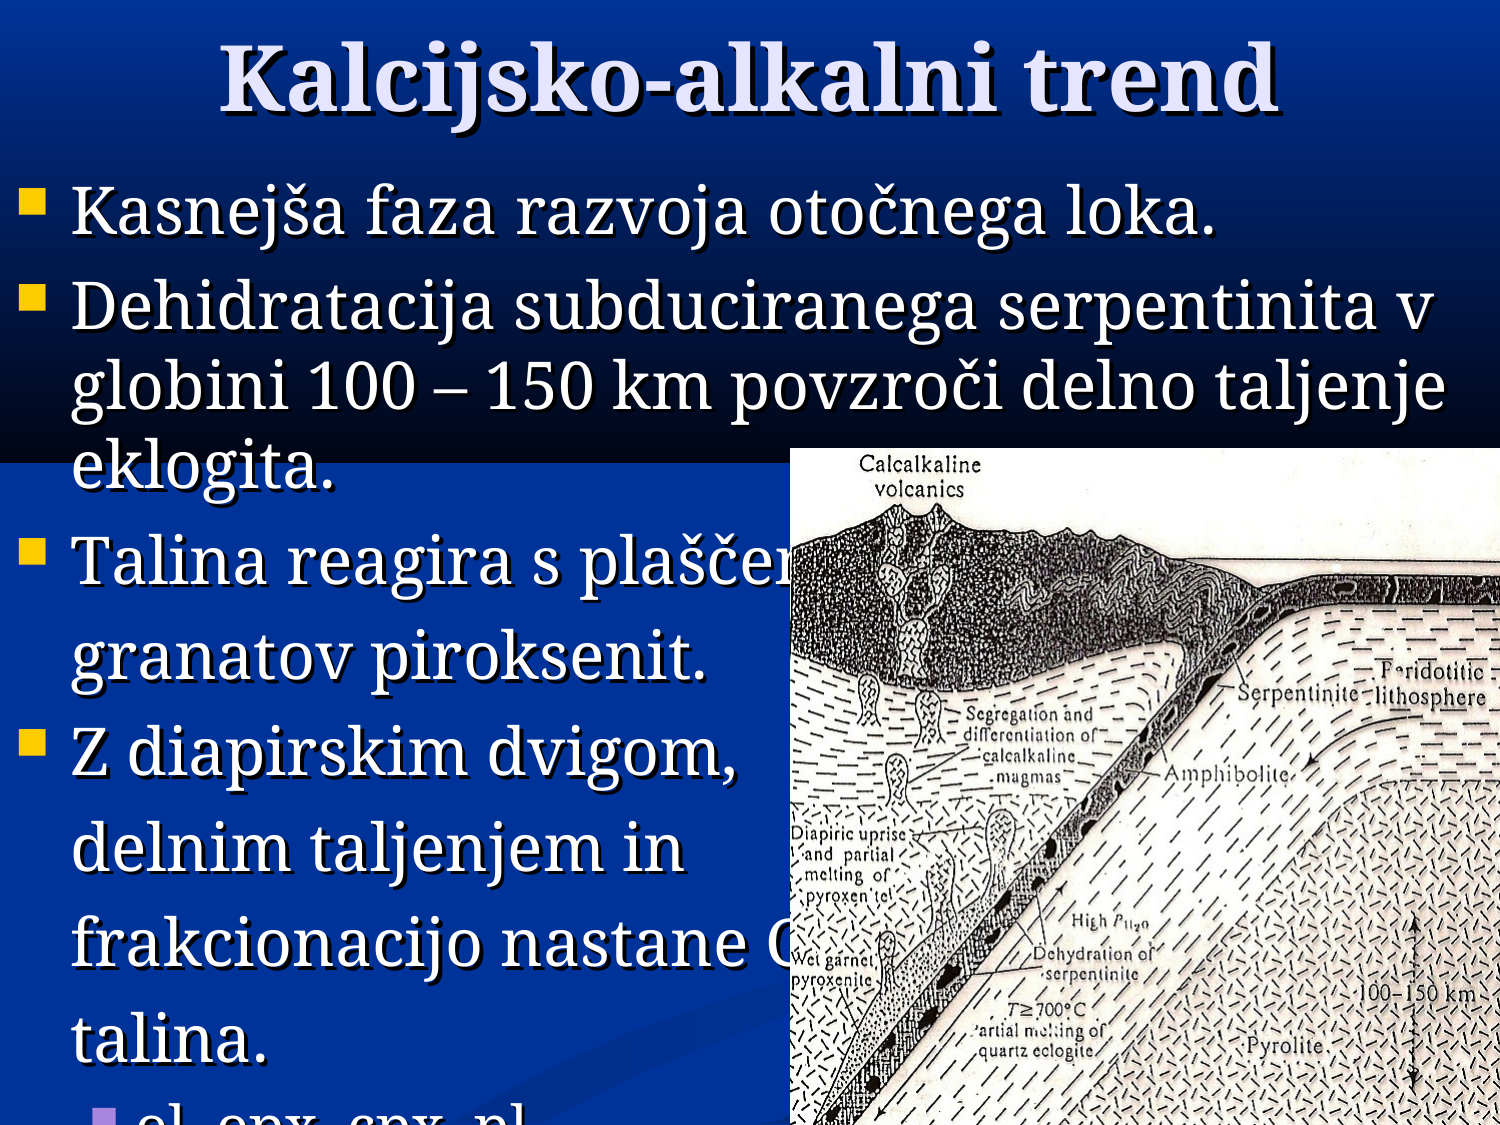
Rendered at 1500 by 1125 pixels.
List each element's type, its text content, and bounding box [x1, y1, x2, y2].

picture [790, 448, 1500, 1125]
title Kalcijsko-alkalni trend [75, 0, 1426, 149]
list Kasnejša faza razvoja otočnega loka. Dehidratacija subduciranega serpentinita v globini 100 – 150 km povzroči delno taljenje eklogita. Talina reagira s plaščem v granatov piroksenit. Z diapirskim dvigom, delnim taljenjem in frakcionacijo nastane CA talina. ol, opx, cpx, pl [0, 160, 1500, 1125]
